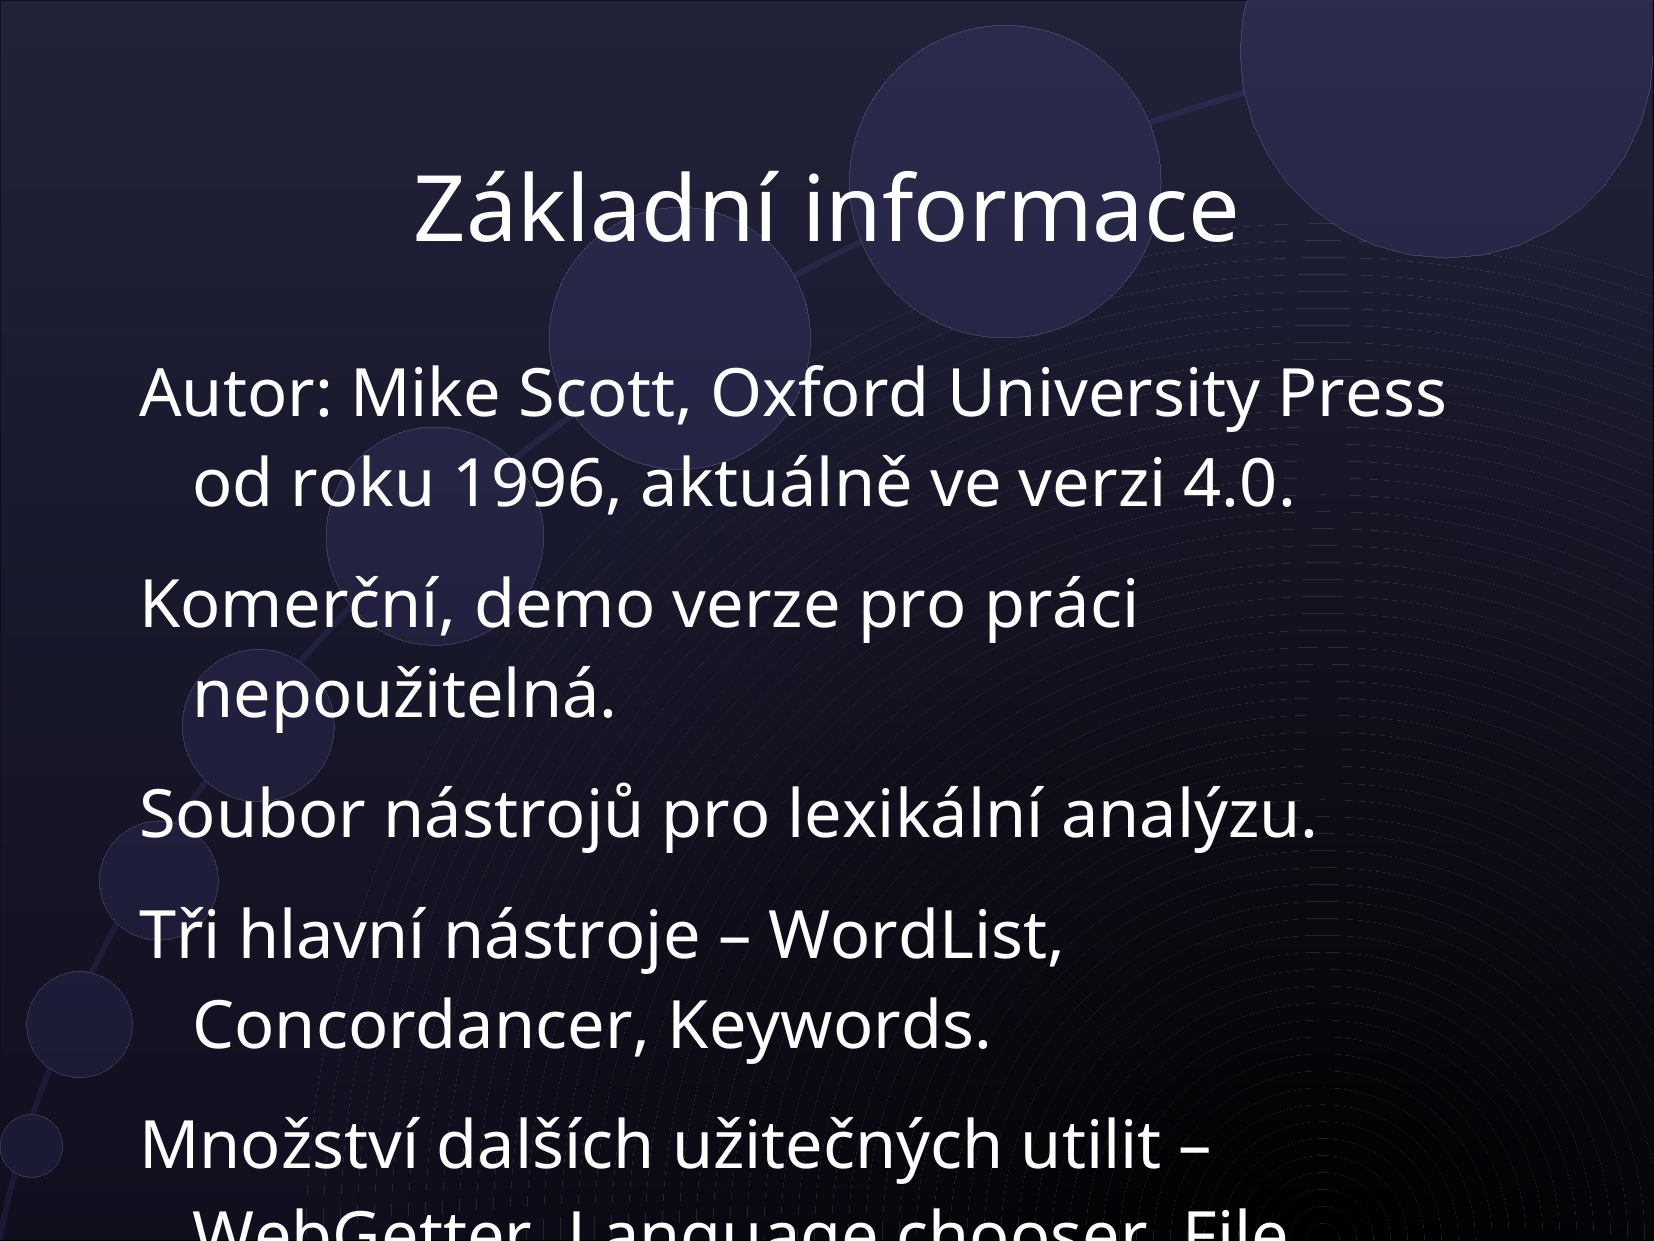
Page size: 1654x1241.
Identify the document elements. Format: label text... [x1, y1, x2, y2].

list Autor: Mike Scott, Oxford University Press od roku 1996, aktuálně ve verzi 4.0. Komerční, demo verze pro práci nepoužitelná. Soubor nástrojů pro lexikální analýzu. Tři hlavní nástroje – WordList, Concordancer, Keywords. Množství dalších užitečných utilit – WebGetter, Language chooser, File utilities [121, 344, 1534, 1185]
title Základní informace [121, 102, 1534, 311]
